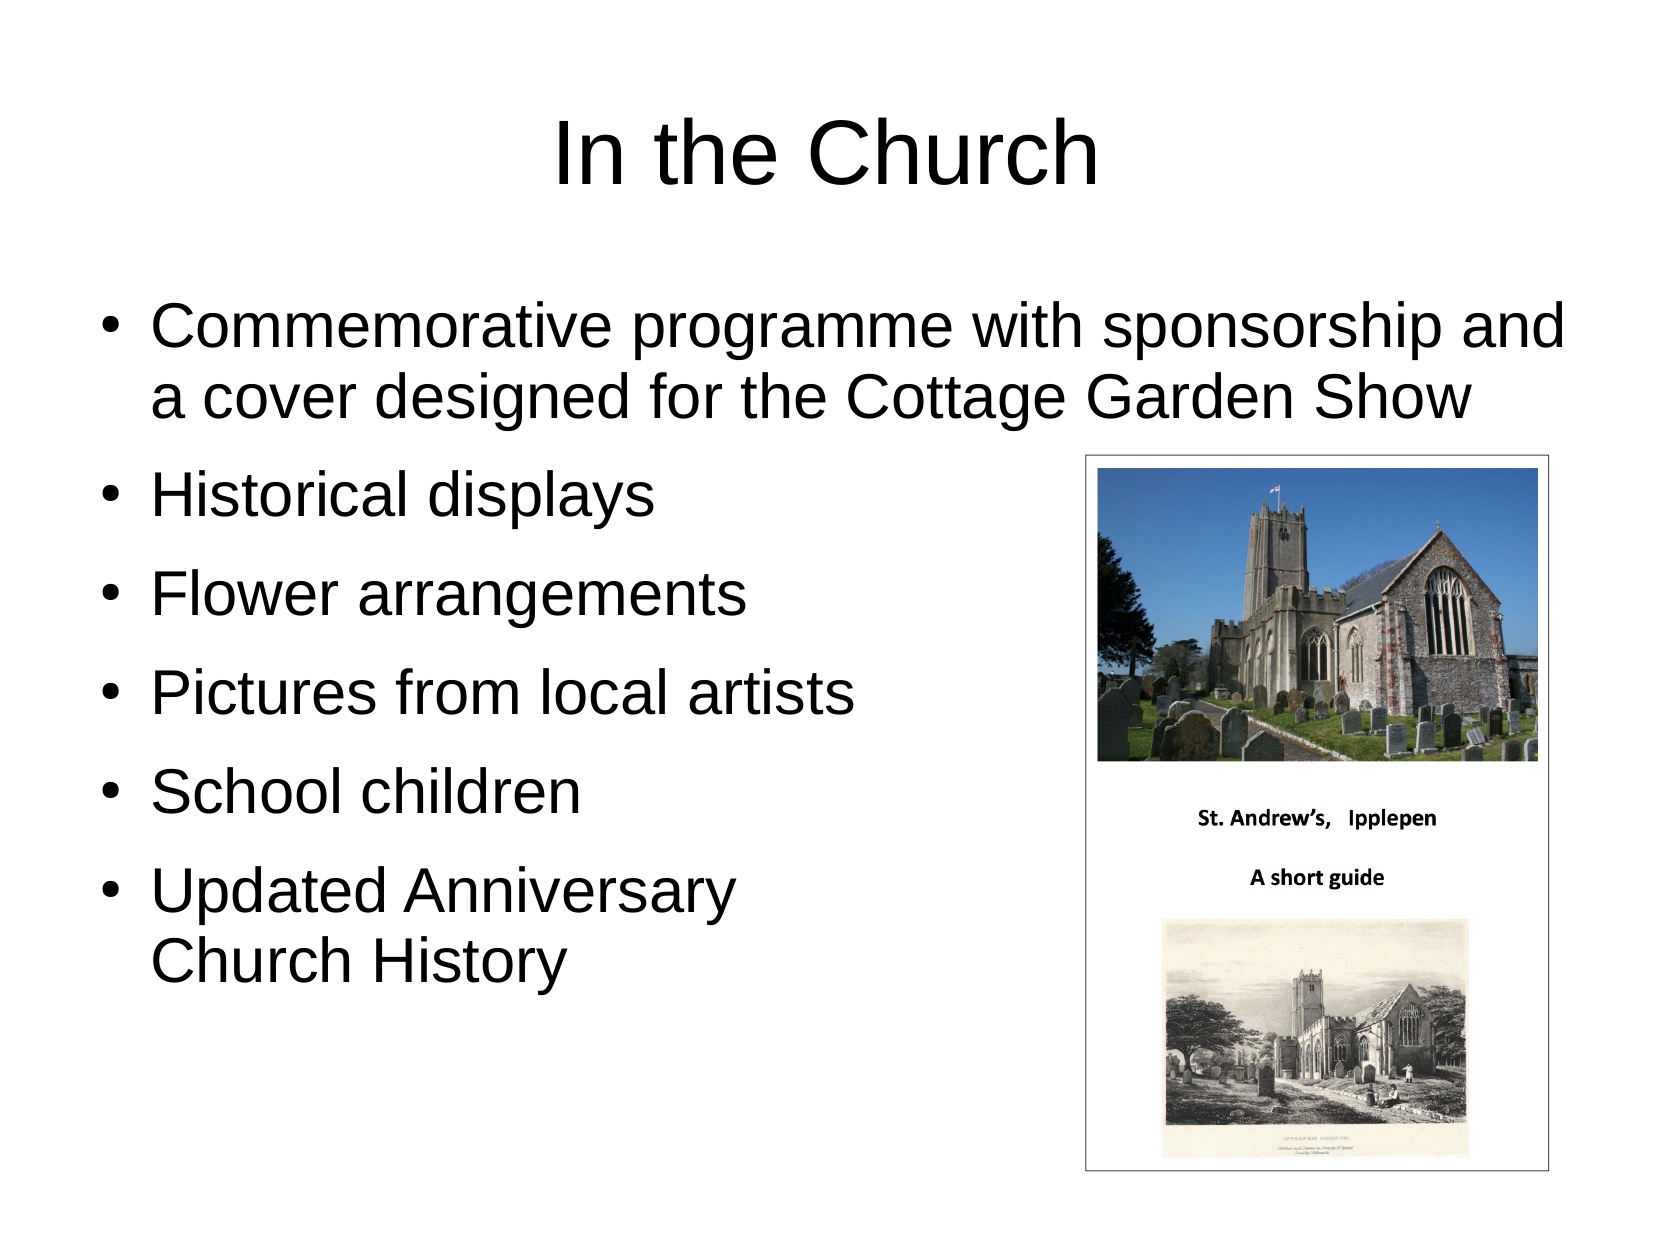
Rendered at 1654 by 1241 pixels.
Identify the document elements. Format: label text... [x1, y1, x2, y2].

list Commemorative programme with sponsorship and a cover designed for the Cottage Garden Show Historical displays Flower arrangements Pictures from local artists School children Updated Anniversary Church History [82, 290, 1571, 1010]
picture [1051, 422, 1581, 1217]
title In the Church [82, 49, 1571, 257]
